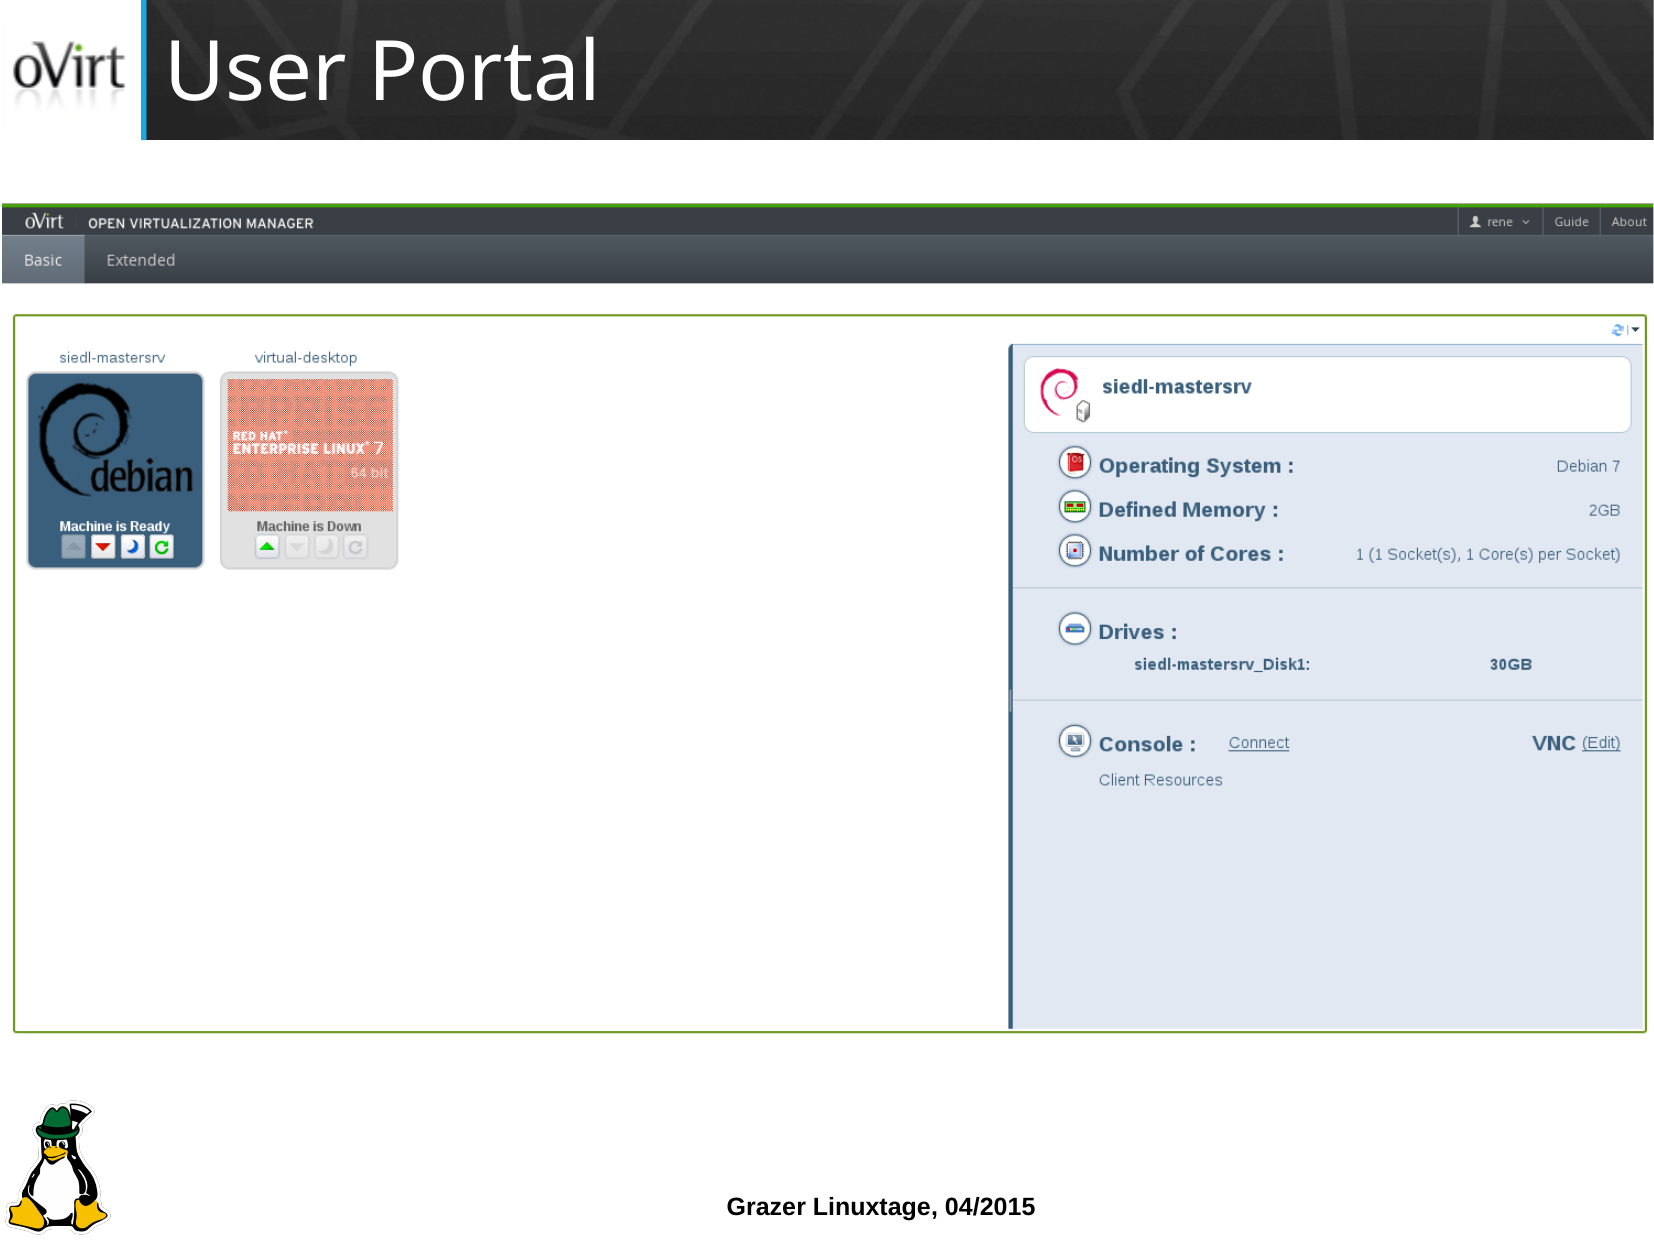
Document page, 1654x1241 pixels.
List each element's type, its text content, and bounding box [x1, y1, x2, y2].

picture [0, 0, 1654, 140]
picture [2, 203, 1654, 1041]
title User Portal [164, 18, 1653, 119]
picture [5, 1100, 111, 1235]
